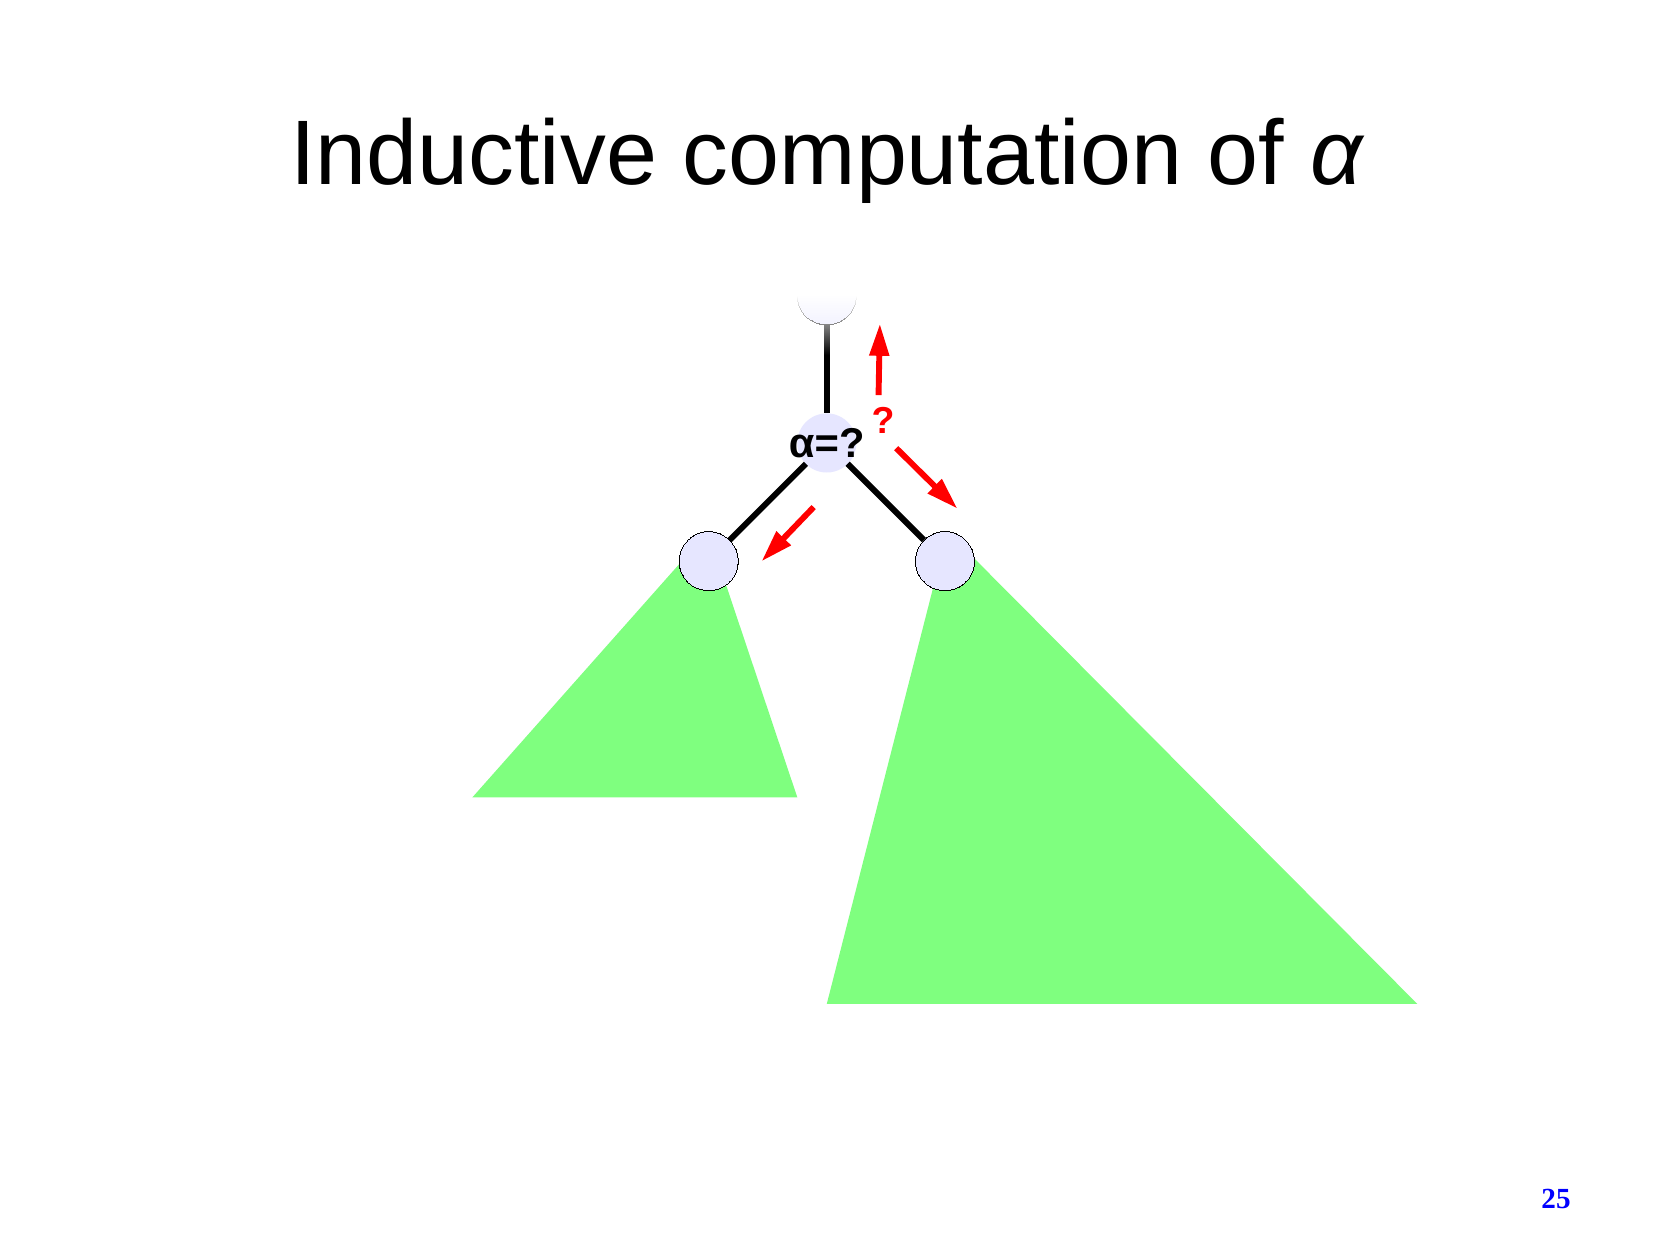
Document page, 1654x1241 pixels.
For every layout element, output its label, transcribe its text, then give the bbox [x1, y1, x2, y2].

text_box [826, 531, 1418, 1004]
text_box ? [856, 392, 910, 449]
text_box α=? [797, 439, 804, 453]
text_box [767, 236, 886, 355]
title Inductive computation of α [82, 49, 1571, 257]
text_box [472, 531, 798, 798]
text_box α=? [798, 413, 856, 473]
